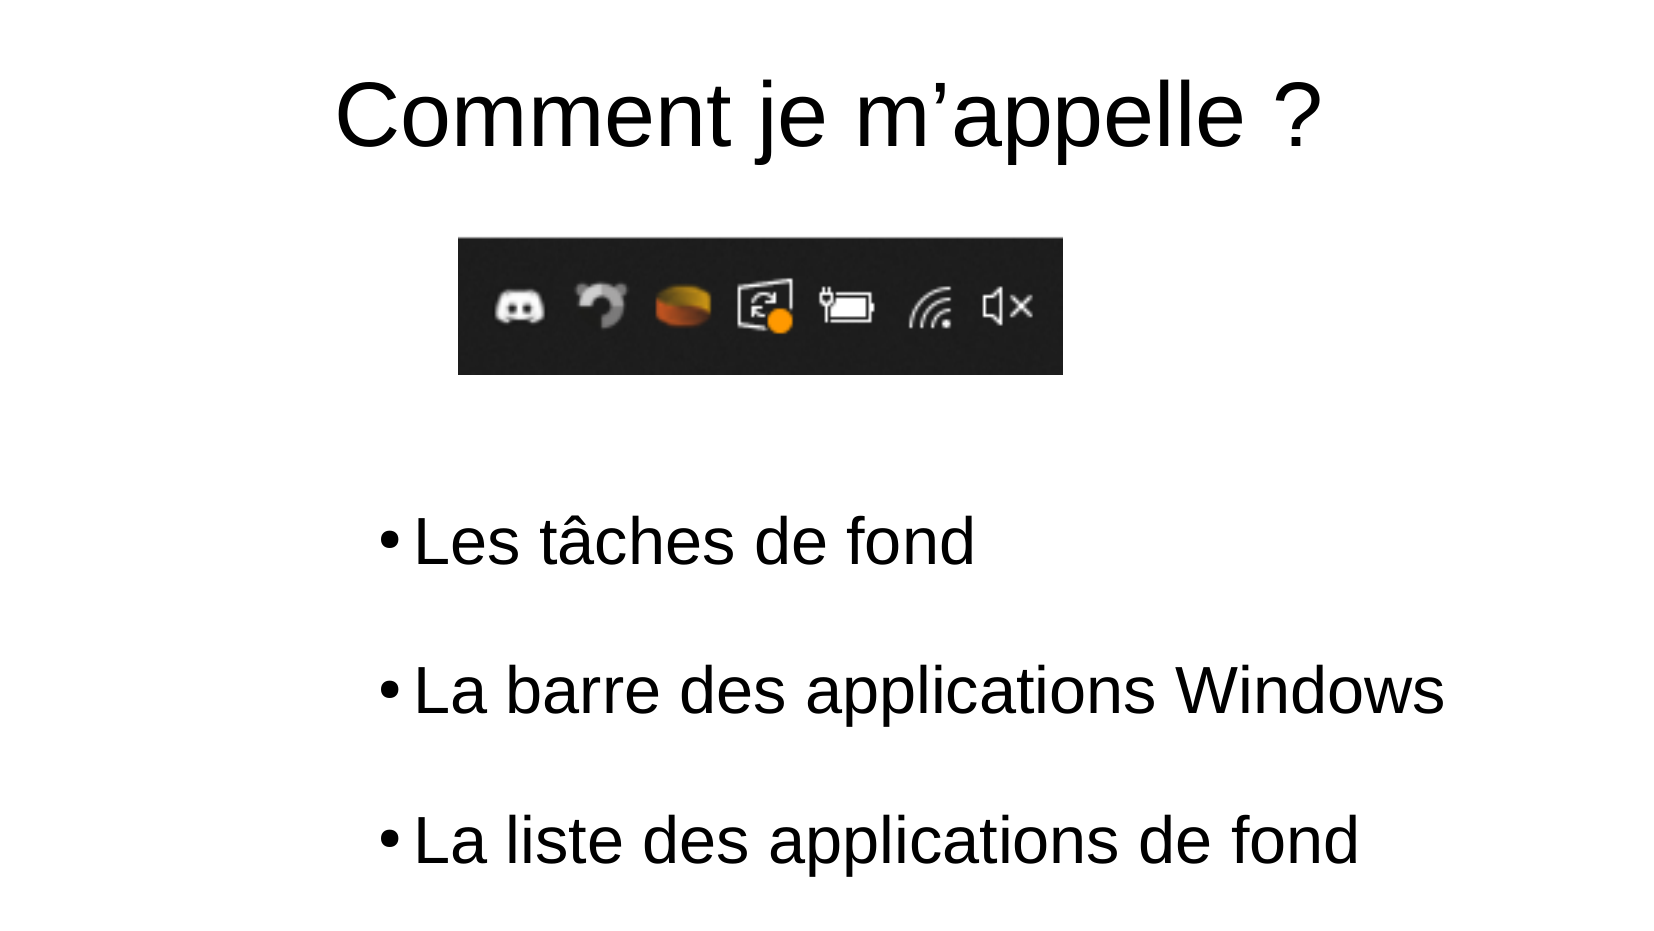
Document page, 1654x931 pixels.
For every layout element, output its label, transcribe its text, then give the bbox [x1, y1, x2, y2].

subtitle Les tâches de fond La barre des applications Windows La liste des applications de fond [378, 383, 1625, 924]
title Comment je m’appelle ? [88, 37, 1571, 193]
picture [458, 236, 1063, 375]
